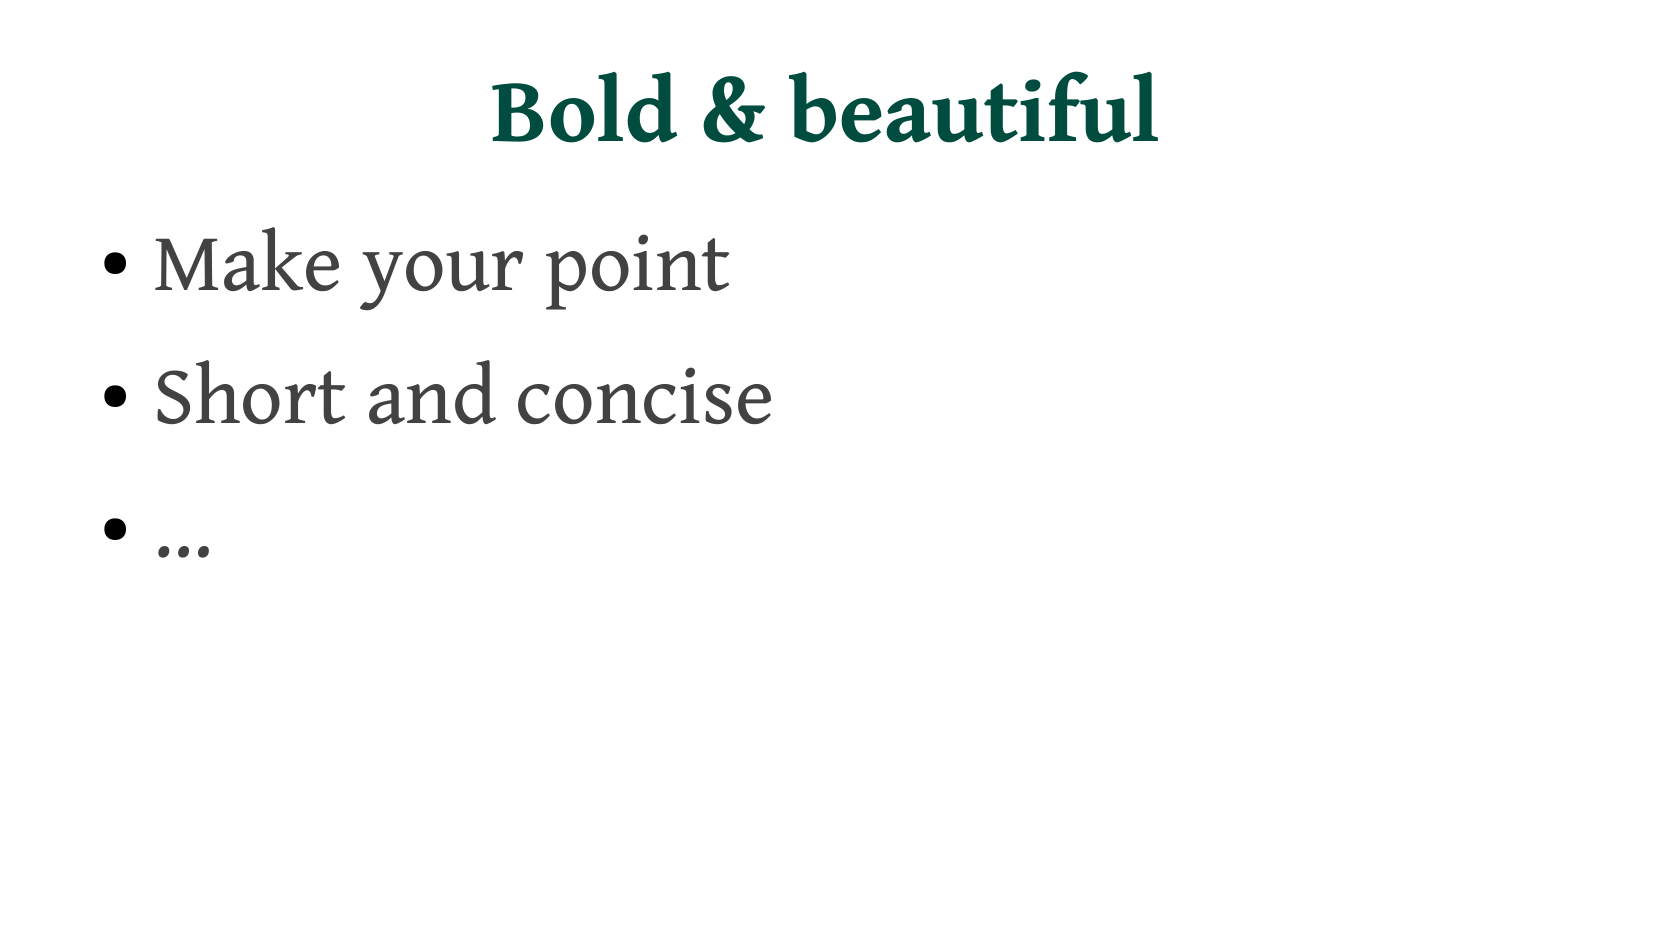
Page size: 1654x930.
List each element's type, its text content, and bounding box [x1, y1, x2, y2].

list Make your point Short and concise … [82, 217, 1571, 757]
title Bold & beautiful [82, 37, 1571, 193]
